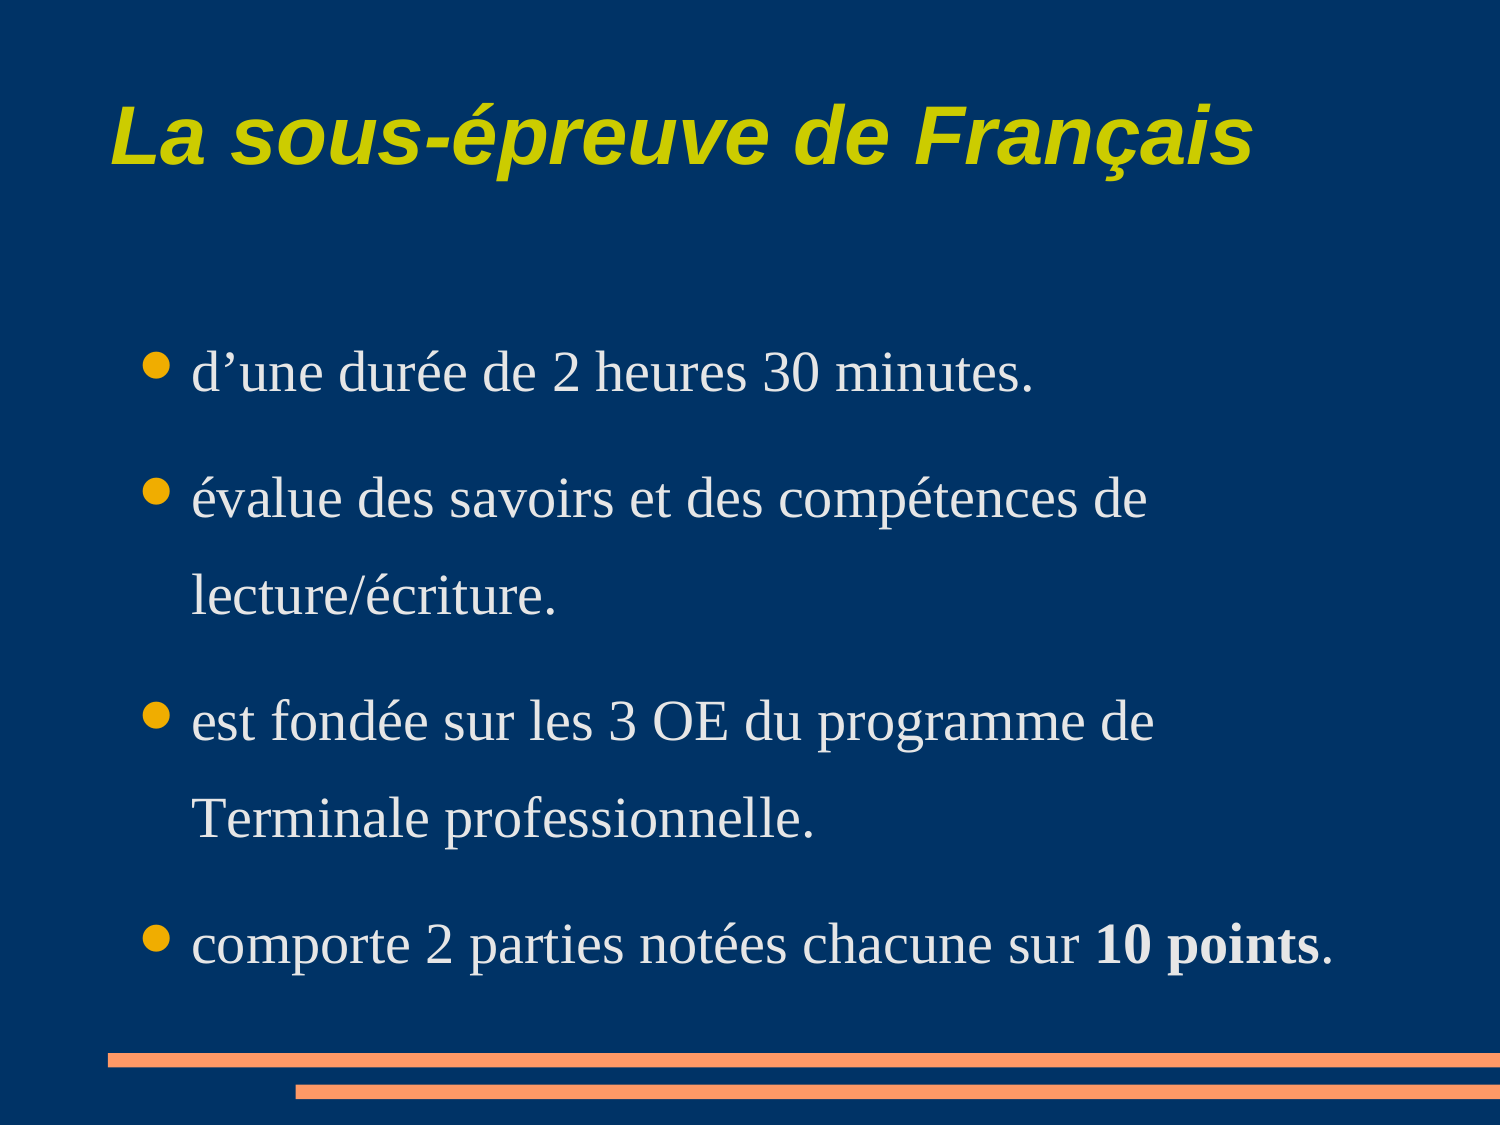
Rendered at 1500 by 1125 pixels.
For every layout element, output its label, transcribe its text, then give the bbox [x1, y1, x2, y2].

list d’une durée de 2 heures 30 minutes. évalue des savoirs et des compétences de lecture/écriture. est fondée sur les 3 OE du programme de Terminale professionnelle. comporte 2 parties notées chacune sur 10 points. [110, 292, 1416, 1057]
title La sous-épreuve de Français [110, 49, 1392, 223]
